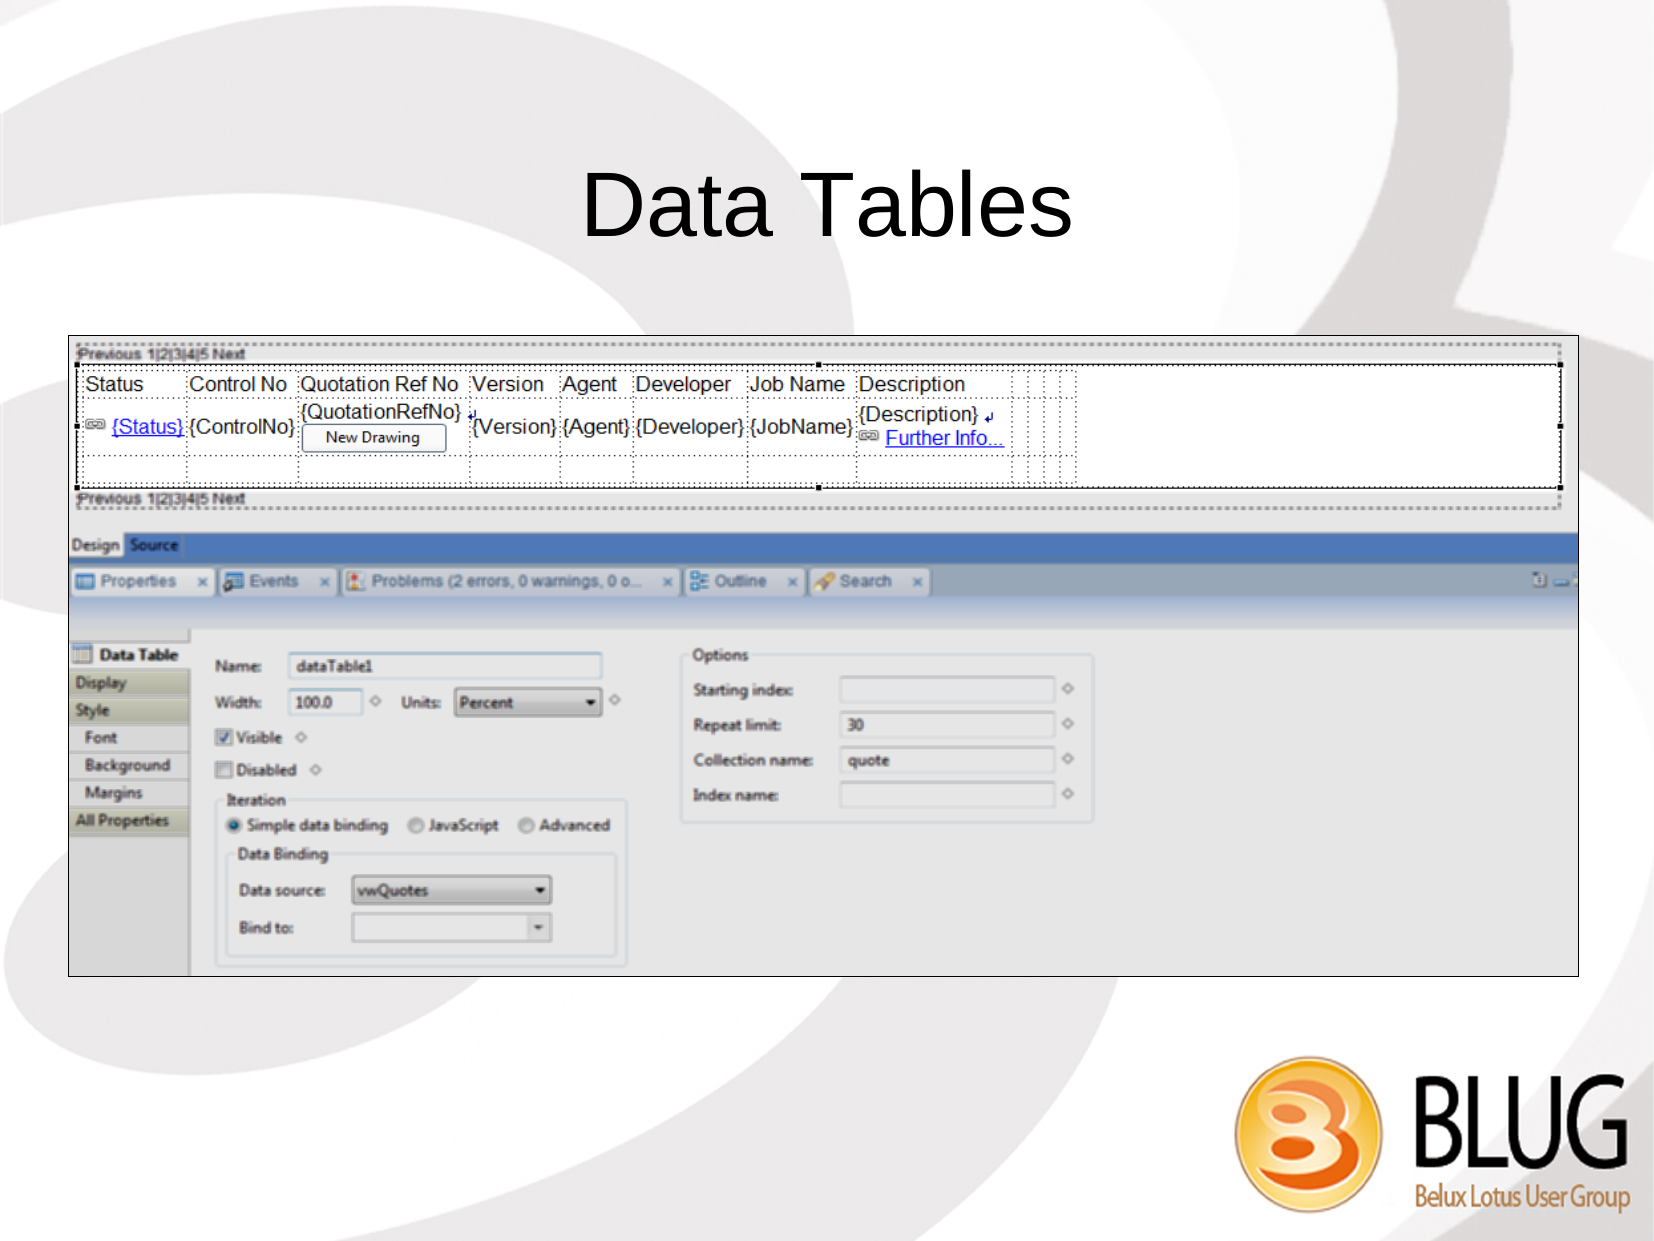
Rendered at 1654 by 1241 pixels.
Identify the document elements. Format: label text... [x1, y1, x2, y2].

title Data Tables [121, 102, 1534, 310]
picture [0, 0, 1654, 1241]
